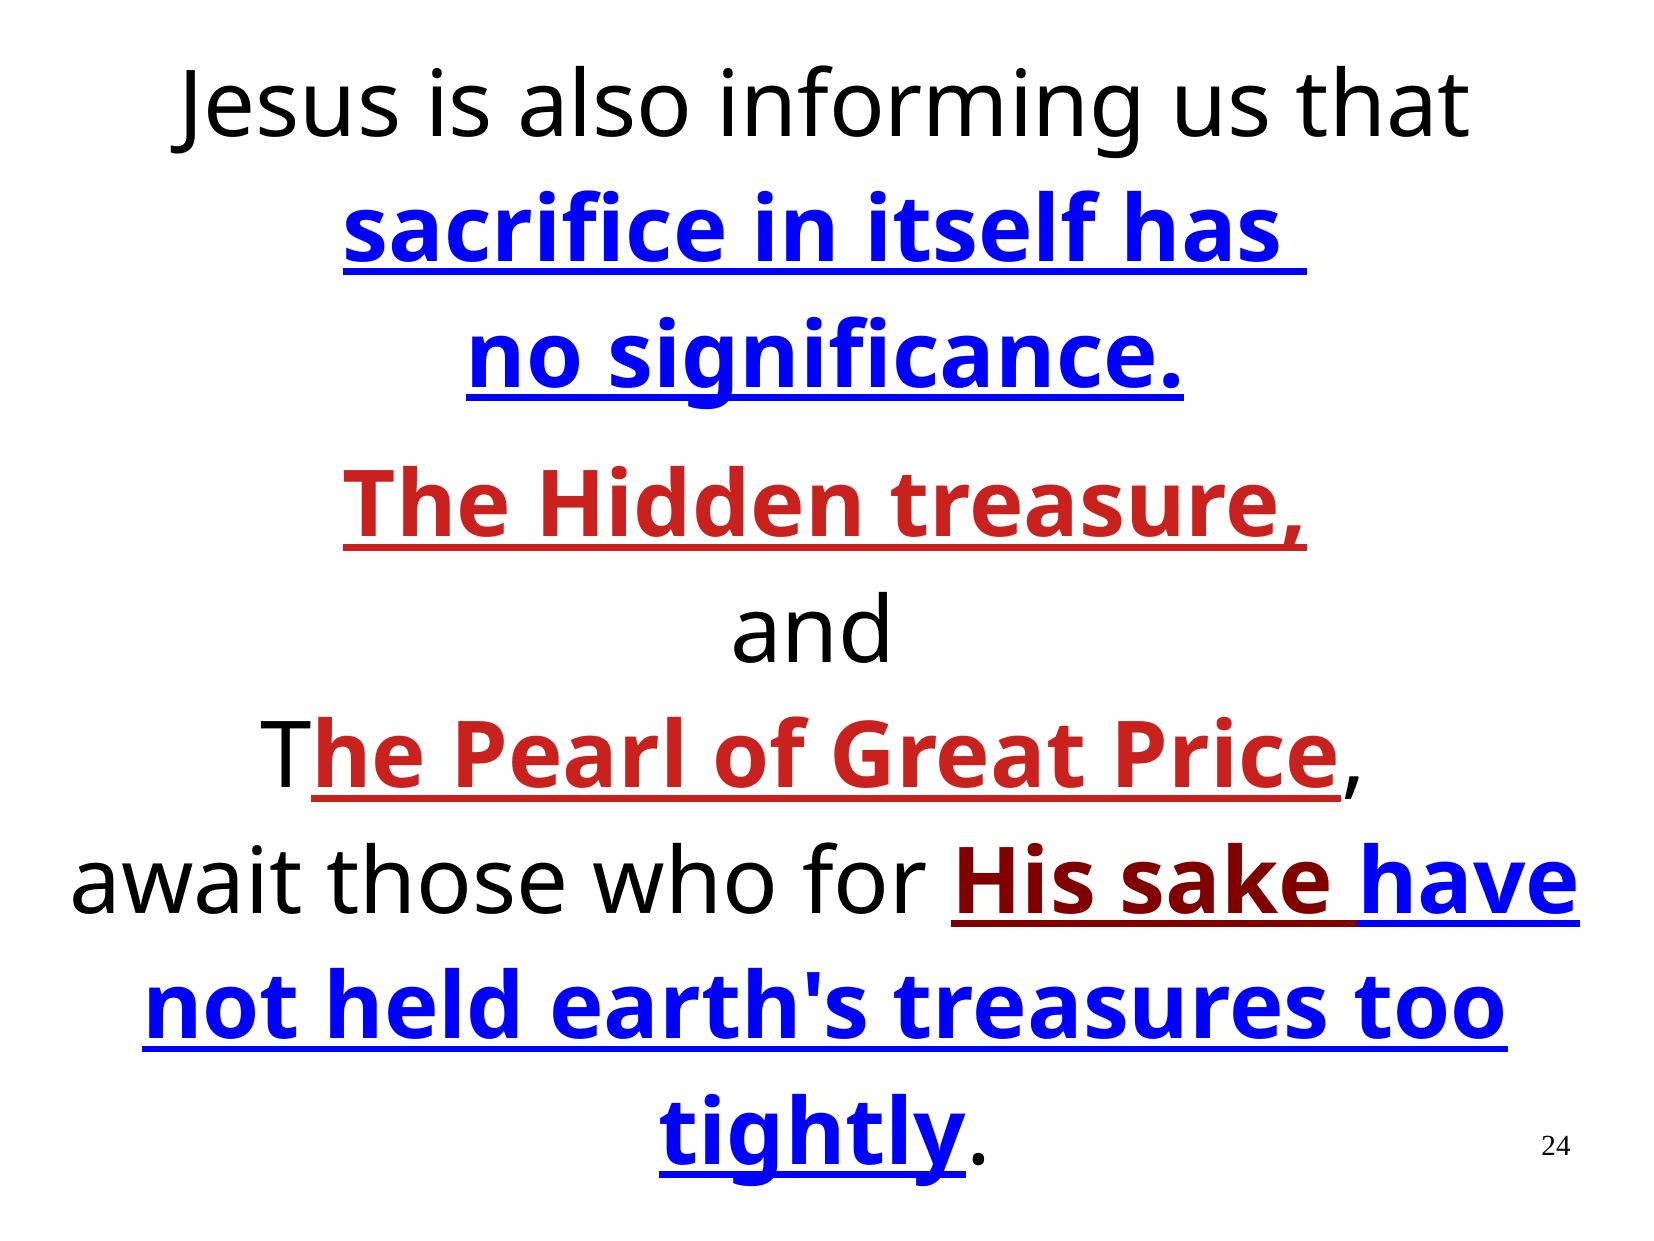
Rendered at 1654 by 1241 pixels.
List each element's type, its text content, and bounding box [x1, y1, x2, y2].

list Jesus is also informing us that sacrifice in itself has no significance. The Hidden treasure, and The Pearl of Great Price, await those who for His sake have not held earth's treasures too tightly. [37, 37, 1613, 1201]
